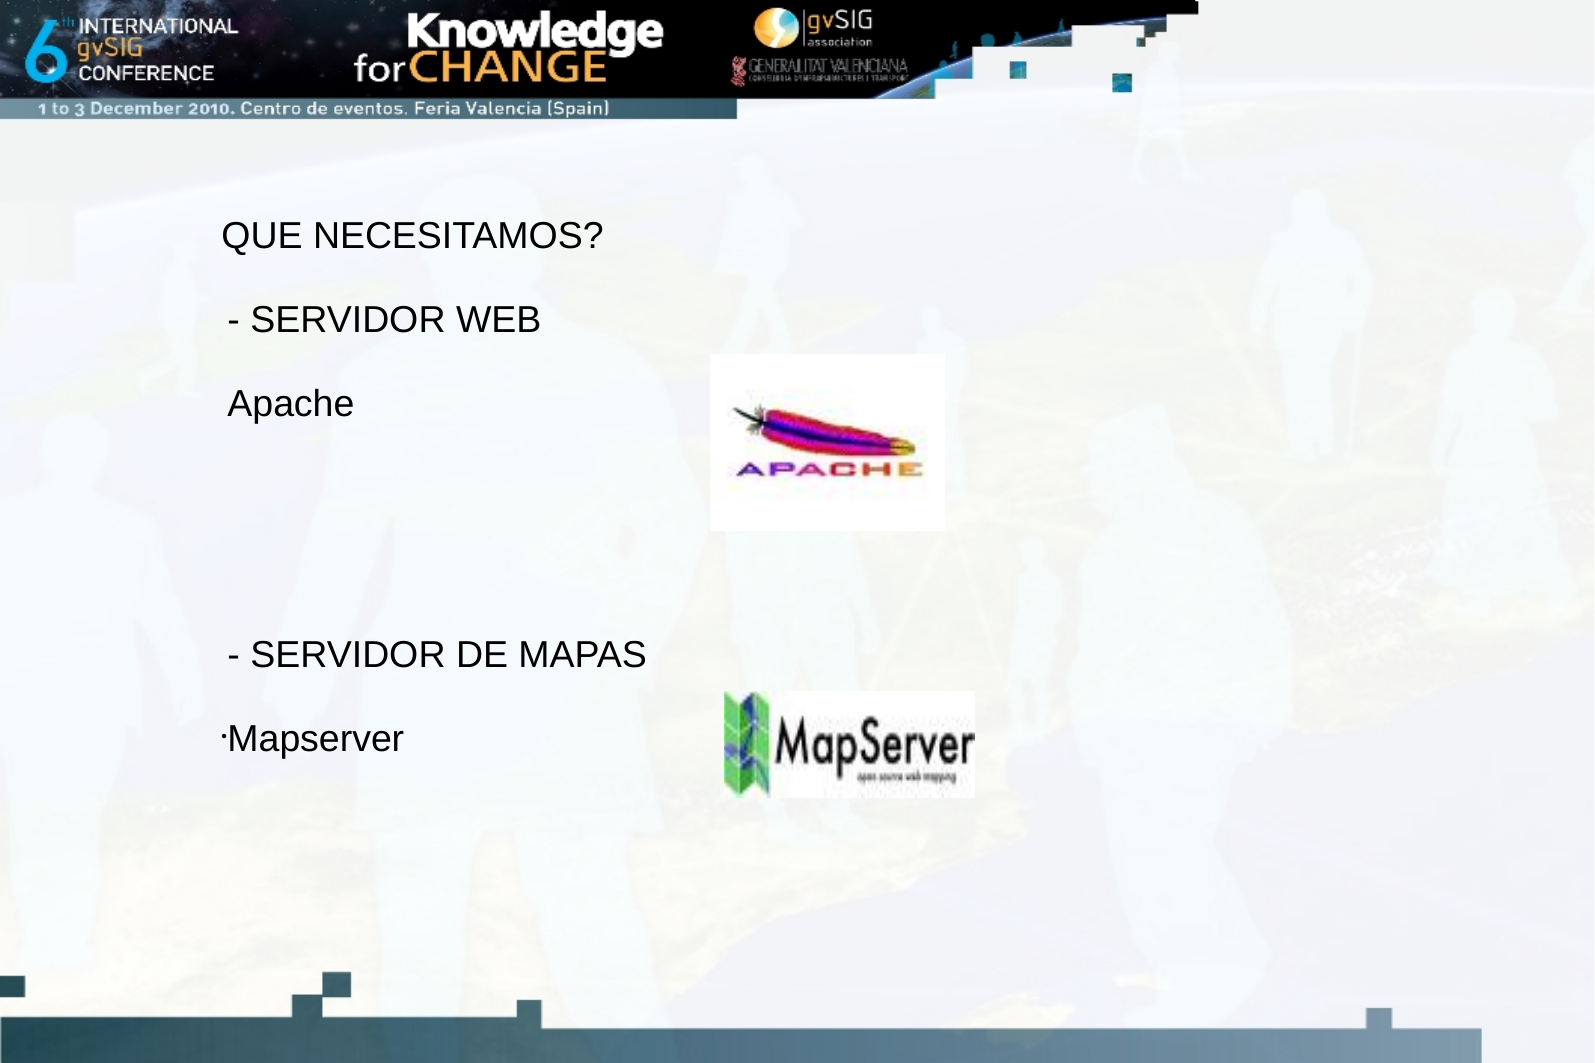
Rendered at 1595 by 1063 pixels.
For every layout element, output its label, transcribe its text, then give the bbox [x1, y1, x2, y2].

picture [0, 0, 1595, 1063]
text_box QUE NECESITAMOS? - SERVIDOR WEB Apache - SERVIDOR DE MAPAS Mapserver [206, 206, 673, 769]
